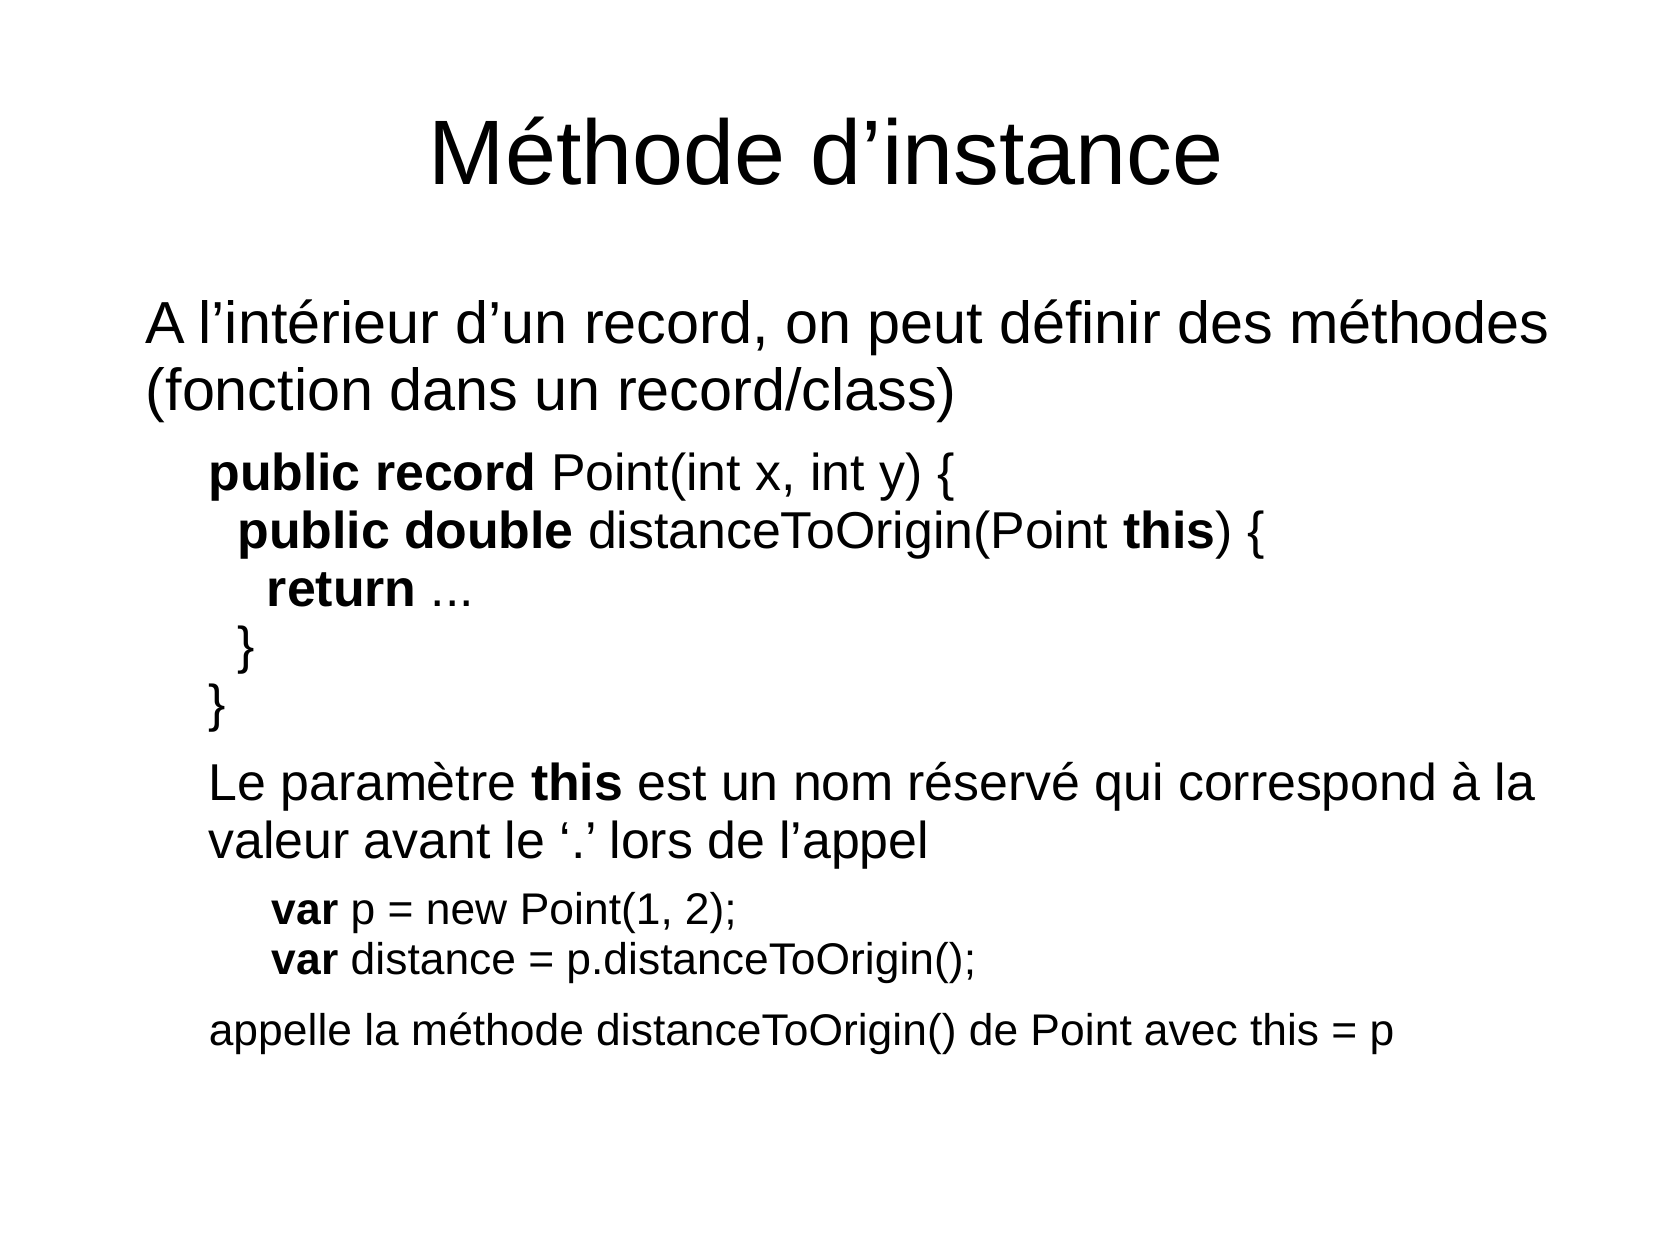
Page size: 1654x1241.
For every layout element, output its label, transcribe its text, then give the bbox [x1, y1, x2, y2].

list A l’intérieur d’un record, on peut définir des méthodes (fonction dans un record/class) public record Point(int x, int y) { public double distanceToOrigin(Point this) { return ... } } Le paramètre this est un nom réservé qui correspond à la valeur avant le ‘.’ lors de l’appel var p = new Point(1, 2); var distance = p.distanceToOrigin(); appelle la méthode distanceToOrigin() de Point avec this = p [82, 290, 1571, 1066]
title Méthode d’instance [82, 49, 1571, 257]
